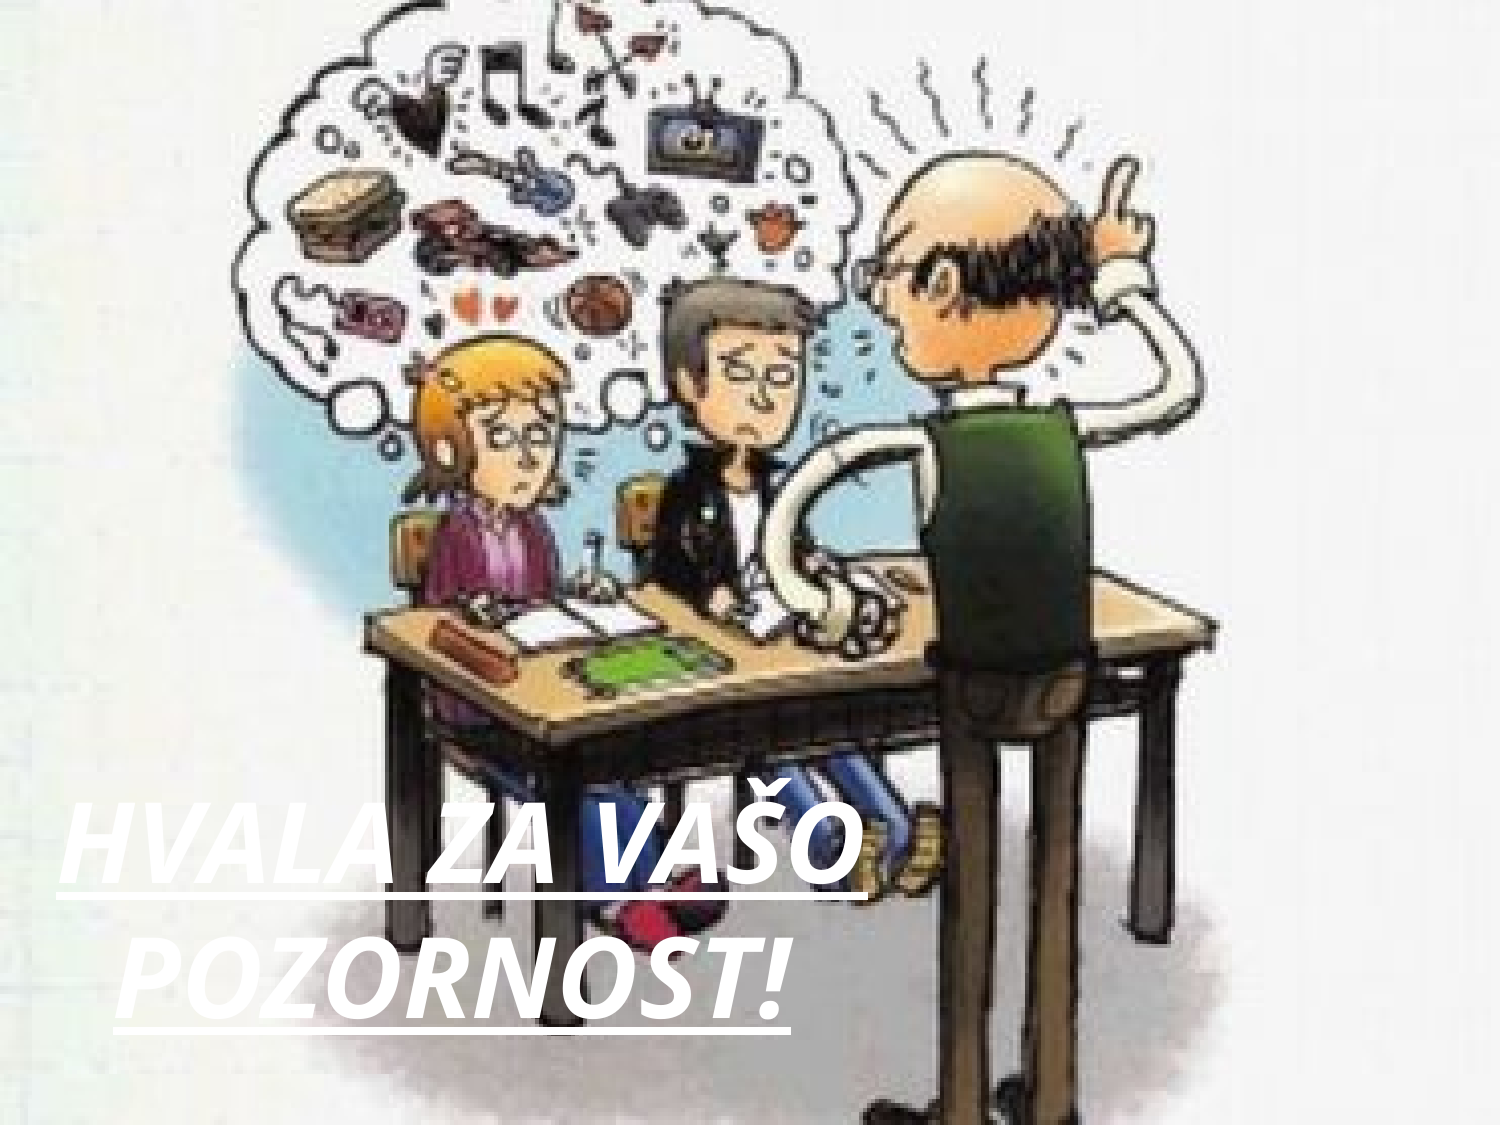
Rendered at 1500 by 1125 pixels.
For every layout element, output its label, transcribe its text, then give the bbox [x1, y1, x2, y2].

picture [0, 0, 1500, 1125]
list HVALA ZA VAŠO POZORNOST! [41, 763, 1392, 1075]
